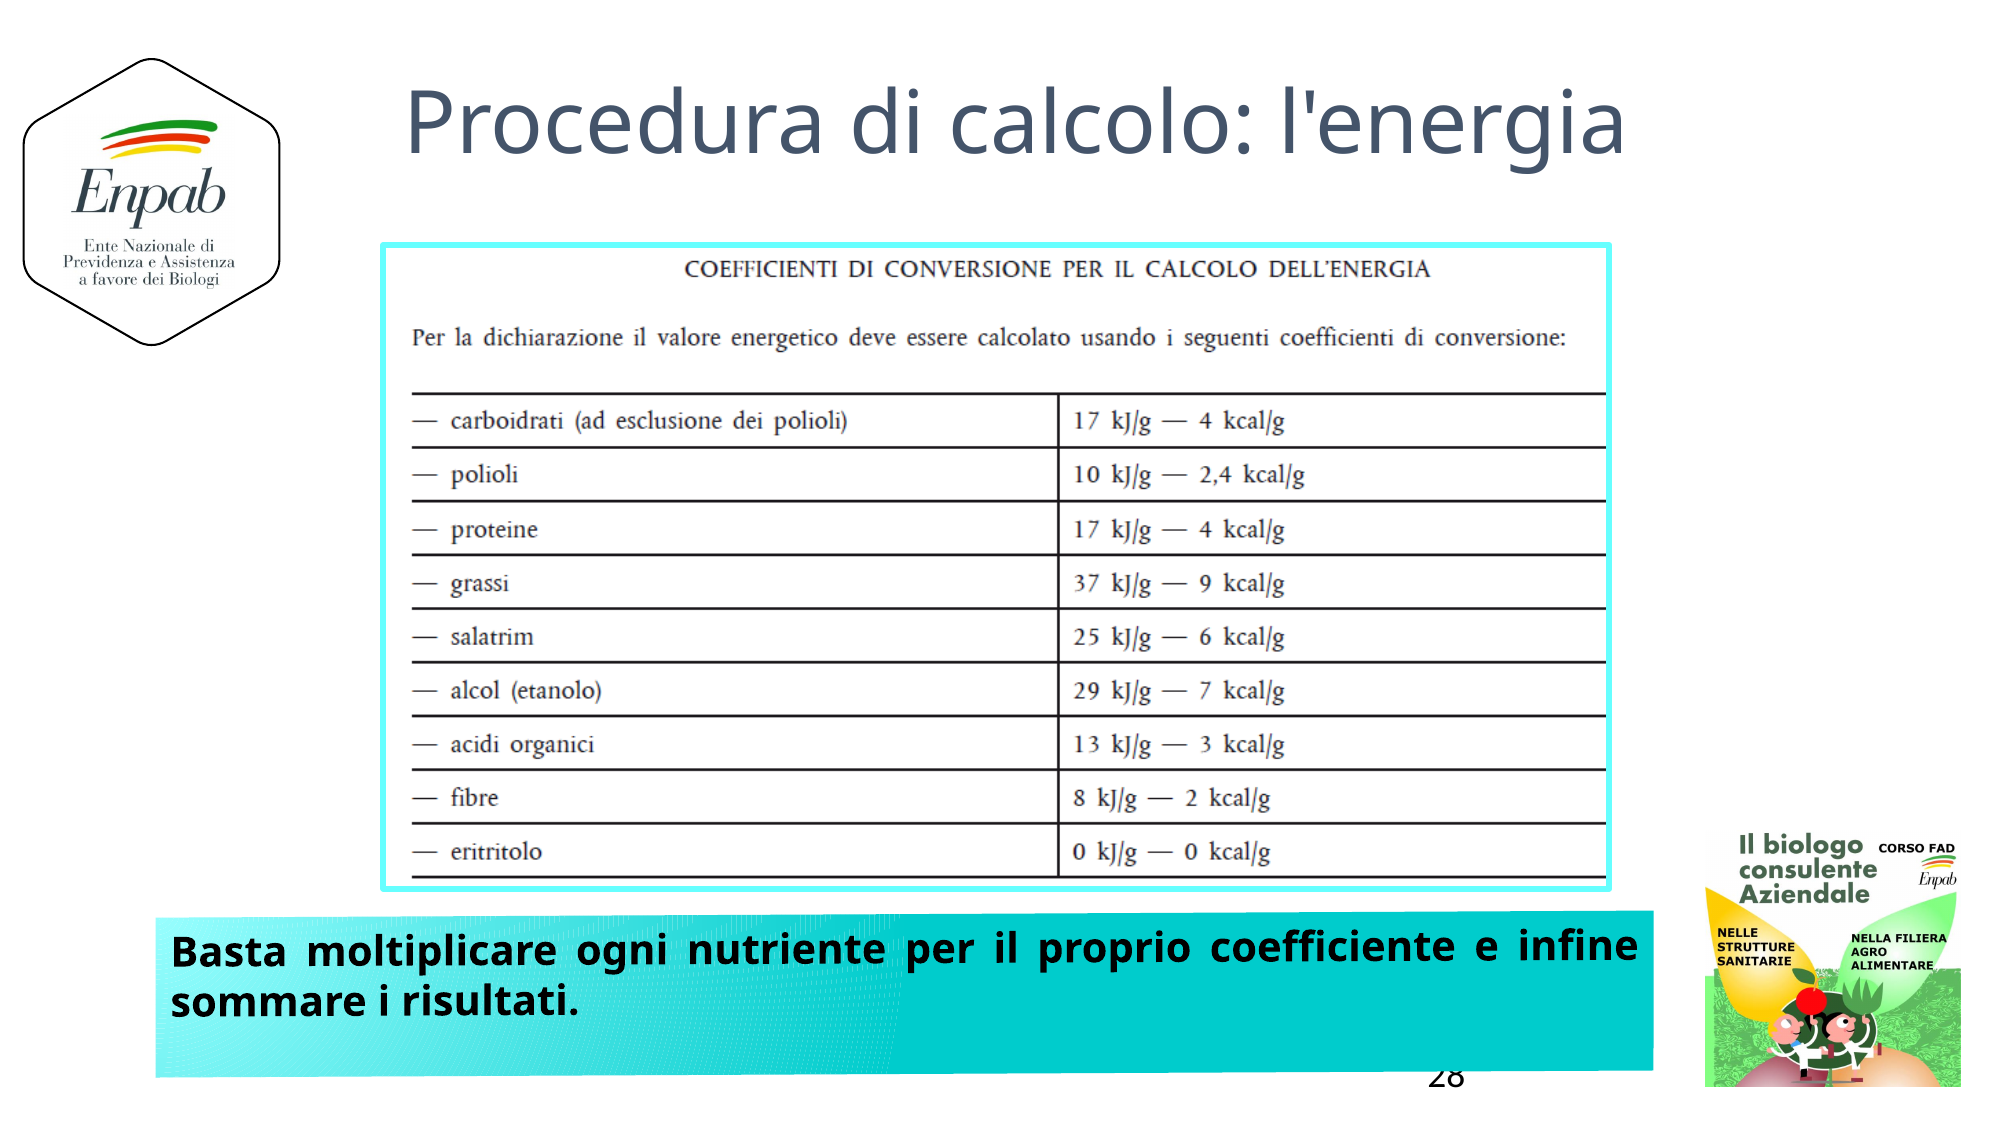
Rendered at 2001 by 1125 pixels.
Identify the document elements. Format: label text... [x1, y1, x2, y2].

text_box Basta moltiplicare ogni nutriente per il proprio coefficiente e infine sommare i risultati. [155, 910, 1654, 1078]
text_box Procedura di calcolo: l'energia [236, 59, 1796, 289]
text_box [23, 59, 257, 346]
picture [63, 114, 235, 289]
picture [386, 289, 1607, 886]
picture [1705, 830, 1961, 1087]
